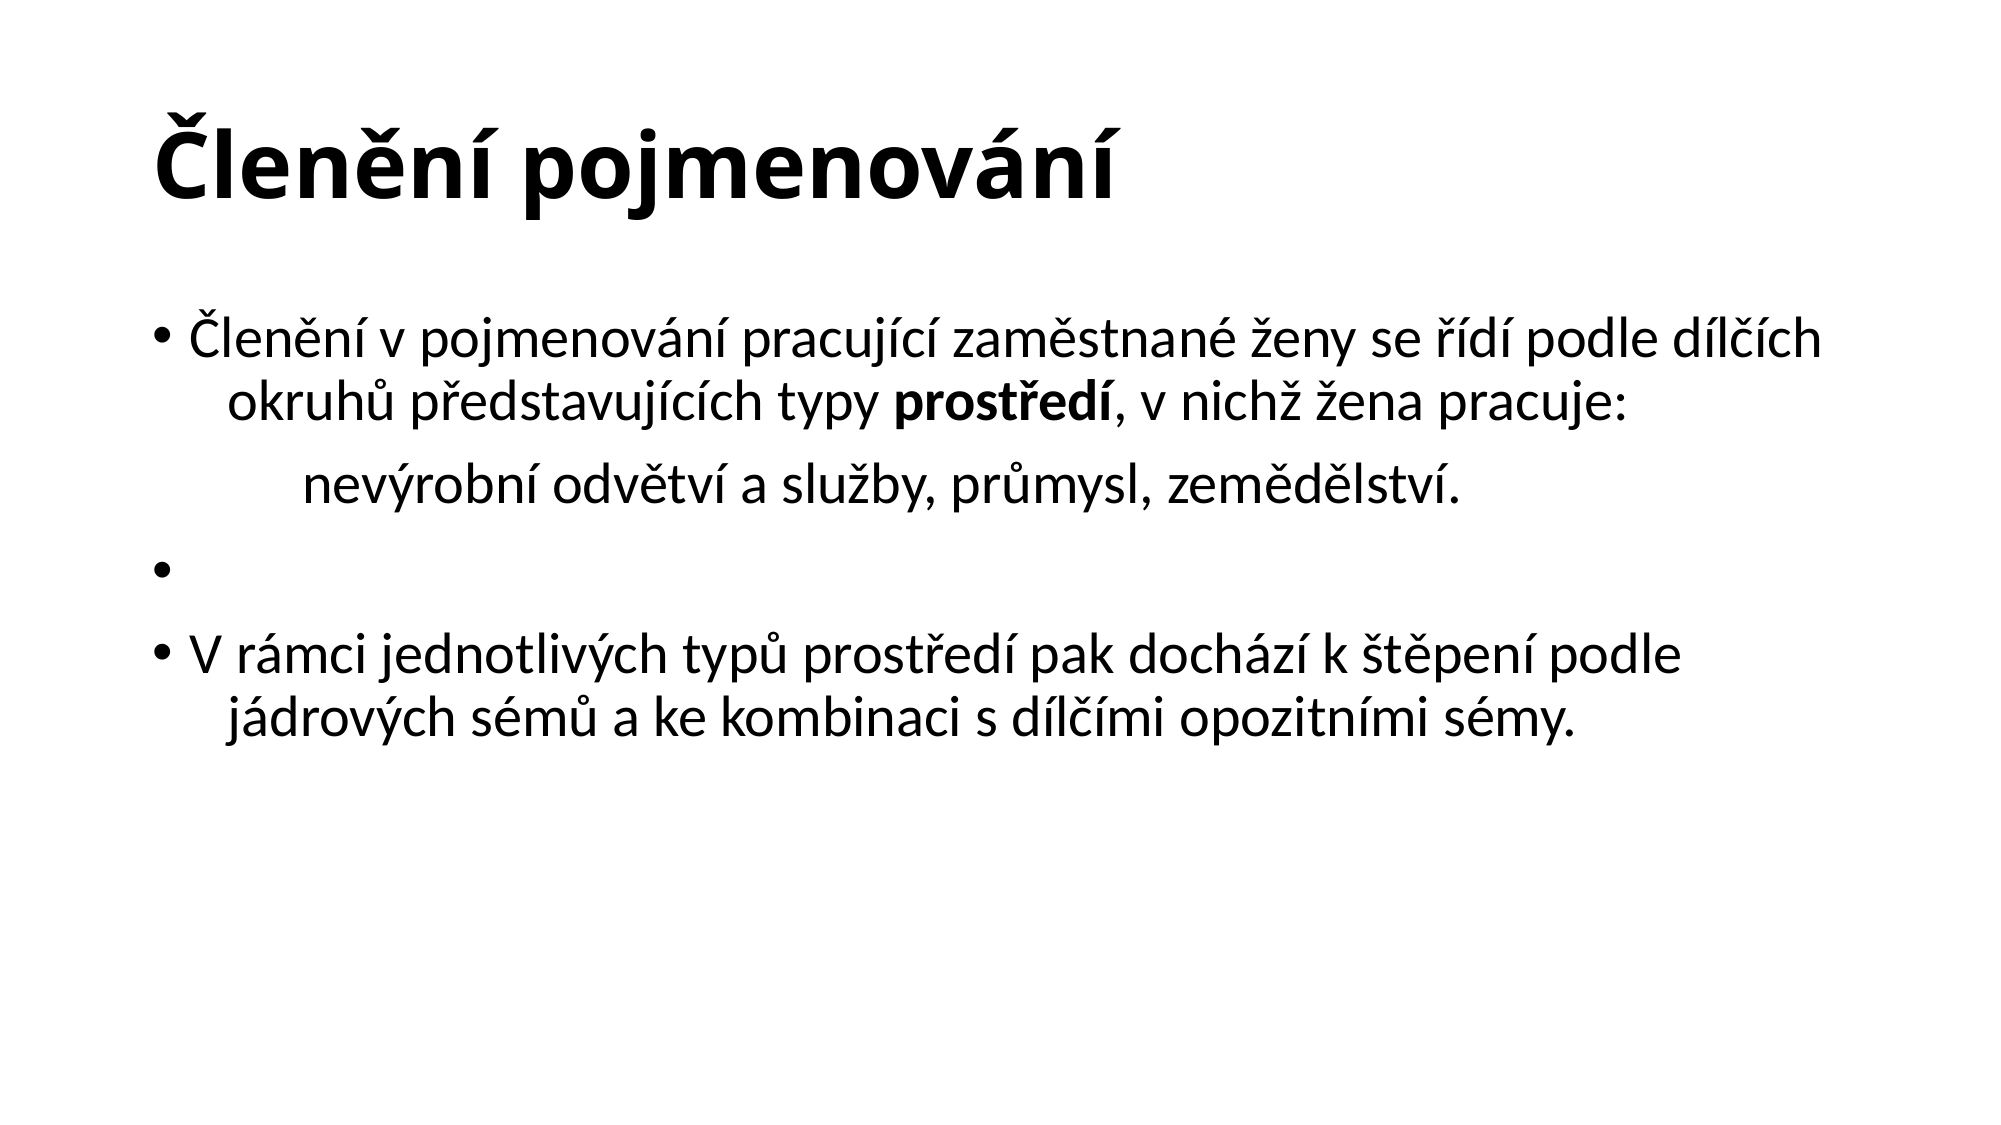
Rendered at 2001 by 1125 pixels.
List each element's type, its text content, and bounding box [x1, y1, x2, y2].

title Členění pojmenování [137, 59, 1863, 278]
list Členění v pojmenování pracující zaměstnané ženy se řídí podle dílčích okruhů představujících typy prostředí, v nichž žena pracuje: nevýrobní odvětví a služby, průmysl, zemědělství. V rámci jednotlivých typů prostředí pak dochází k štěpení podle jádrových sémů a ke kombinaci s dílčími opozitními sémy. [137, 299, 1863, 1014]
